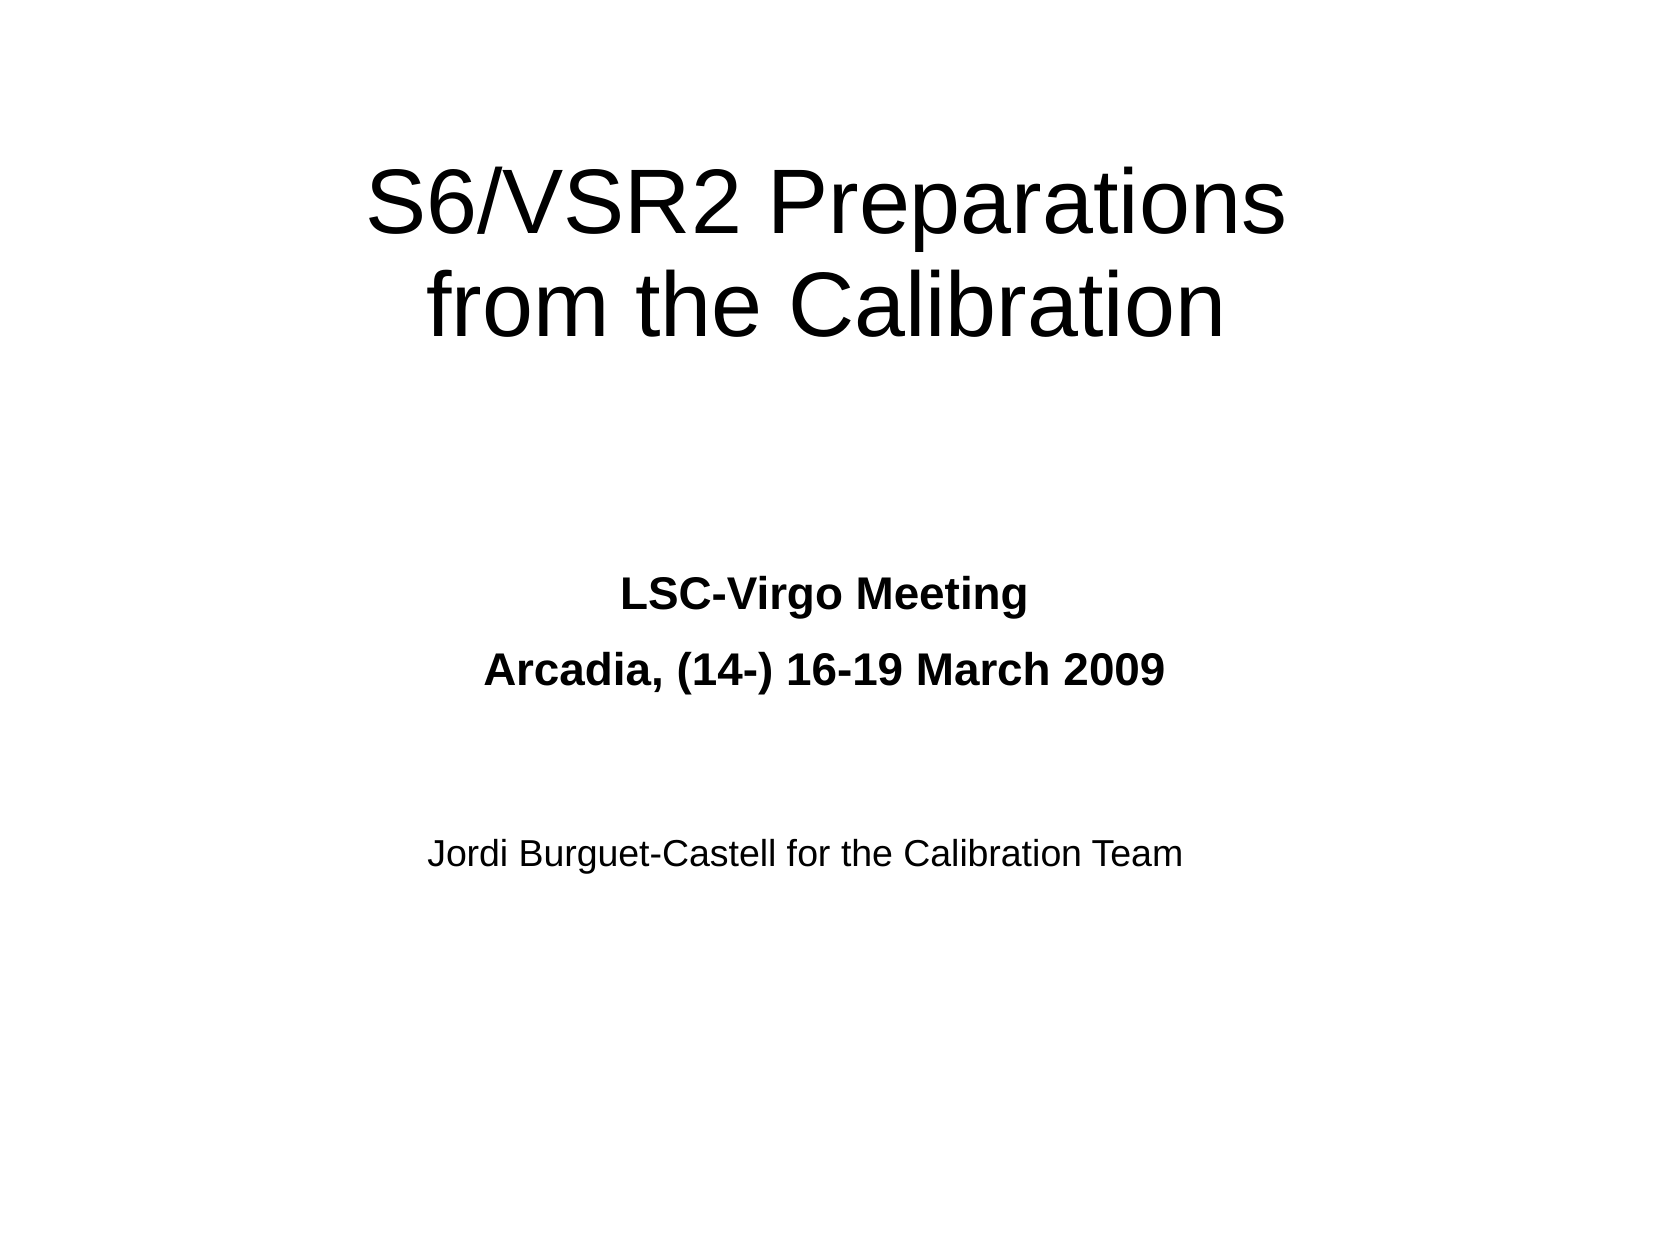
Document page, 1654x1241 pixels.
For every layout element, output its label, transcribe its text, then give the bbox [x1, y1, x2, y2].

text_box Jordi Burguet-Castell for the Calibration Team [412, 825, 1276, 882]
title S6/VSR2 Preparations from the Calibration [82, 150, 1571, 356]
text_box LSC-Virgo Meeting Arcadia, (14-) 16-19 March 2009 [230, 560, 1419, 703]
